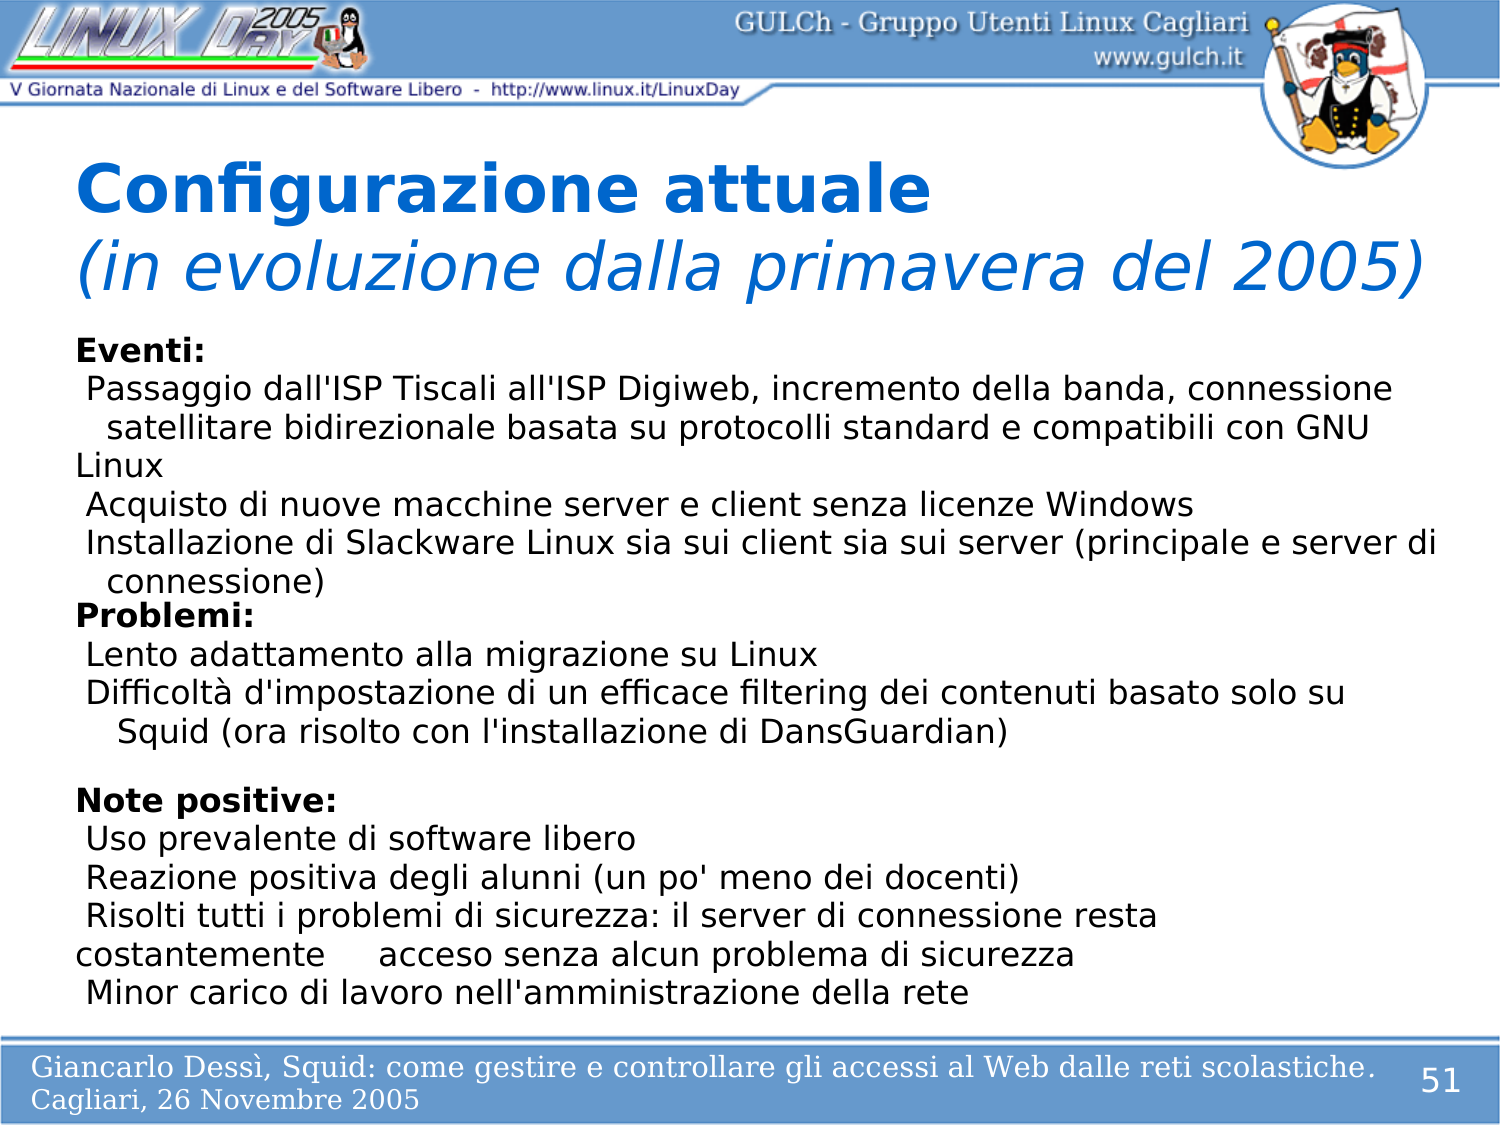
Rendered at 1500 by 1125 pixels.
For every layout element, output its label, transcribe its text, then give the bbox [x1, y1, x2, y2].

text_box Configurazione attuale (in evoluzione dalla primavera del 2005) [75, 150, 1431, 307]
text_box Eventi: Passaggio dall'ISP Tiscali all'ISP Digiweb, incremento della banda, connessione satellitare bidirezionale basata su protocolli standard e compatibili con GNU Linux Acquisto di nuove macchine server e client senza licenze Windows Installazione di Slackware Linux sia sui client sia sui server (principale e server di connessione) [75, 331, 1463, 563]
text_box Note positive: Uso prevalente di software libero Reazione positiva degli alunni (un po' meno dei docenti) Risolti tutti i problemi di sicurezza: il server di connessione resta costantemente acceso senza alcun problema di sicurezza Minor carico di lavoro nell'amministrazione della rete [75, 781, 1418, 1013]
picture [0, 0, 1500, 1125]
text_box Problemi: Lento adattamento alla migrazione su Linux Difficoltà d'impostazione di un efficace filtering dei contenuti basato solo su Squid (ora risolto con l'installazione di DansGuardian) [75, 596, 1438, 752]
